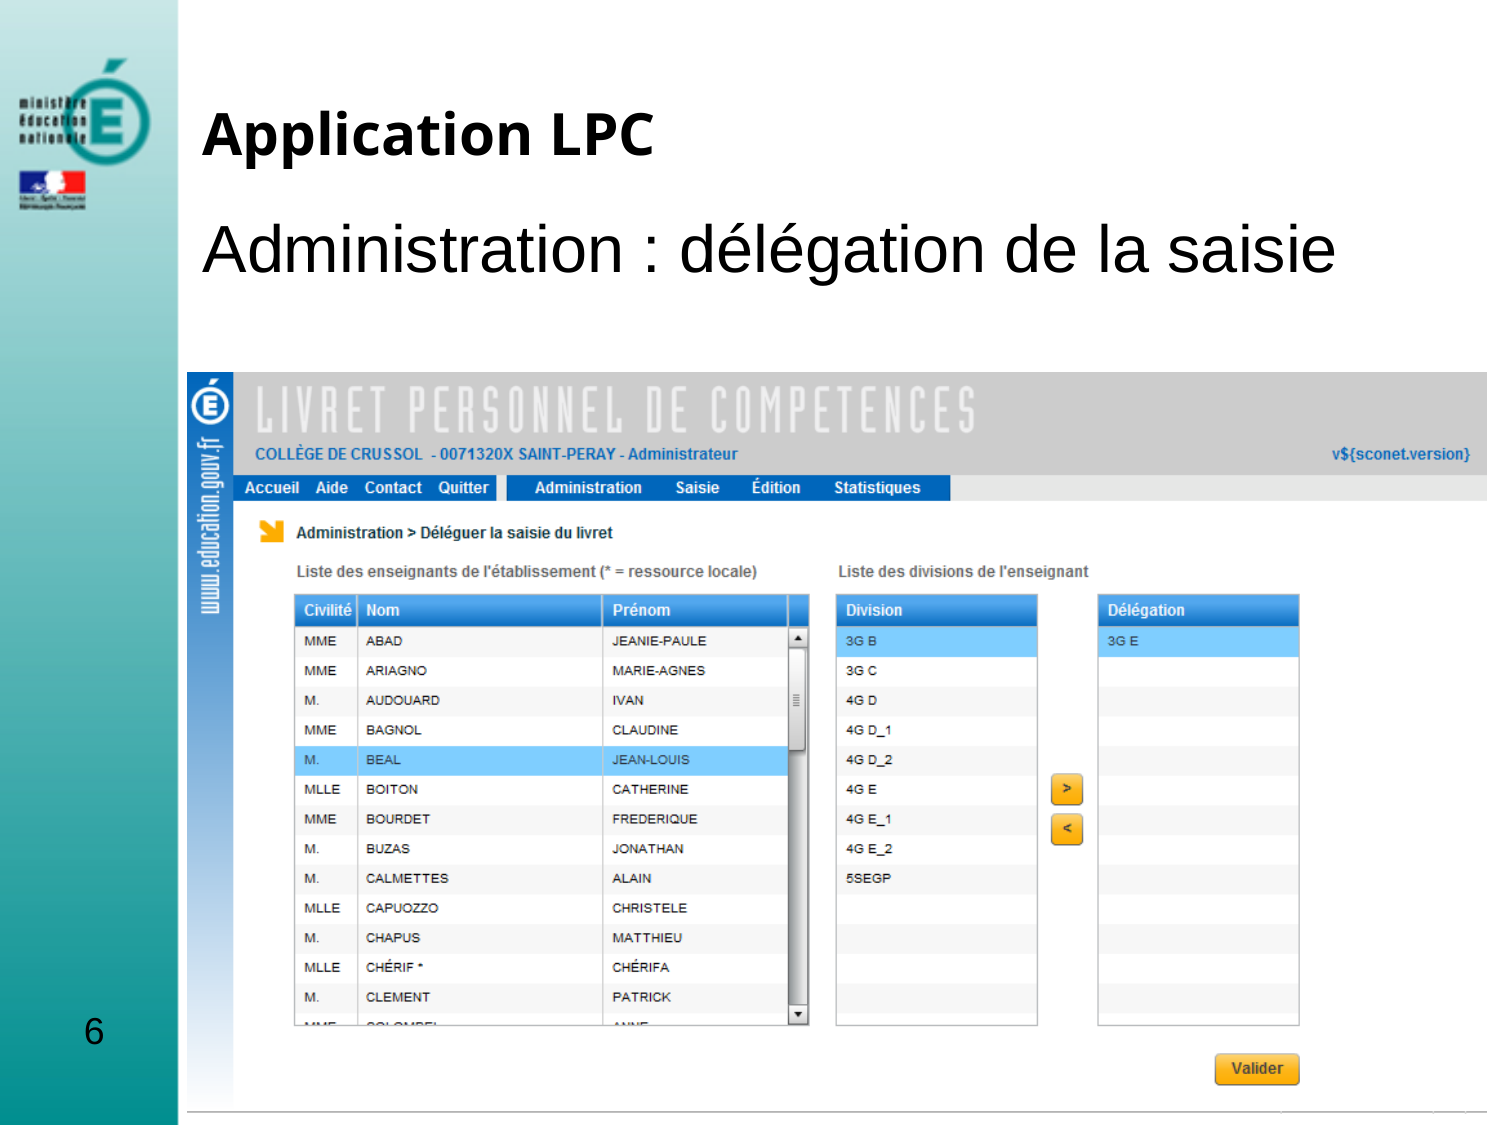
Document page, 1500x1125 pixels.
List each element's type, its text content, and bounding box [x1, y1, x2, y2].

text_box Administration : délégation de la saisie [187, 198, 1454, 305]
text_box <numéro> [41, 999, 148, 1060]
picture [0, 0, 179, 1125]
picture [187, 372, 1487, 1114]
text_box Application LPC [187, 89, 1430, 176]
